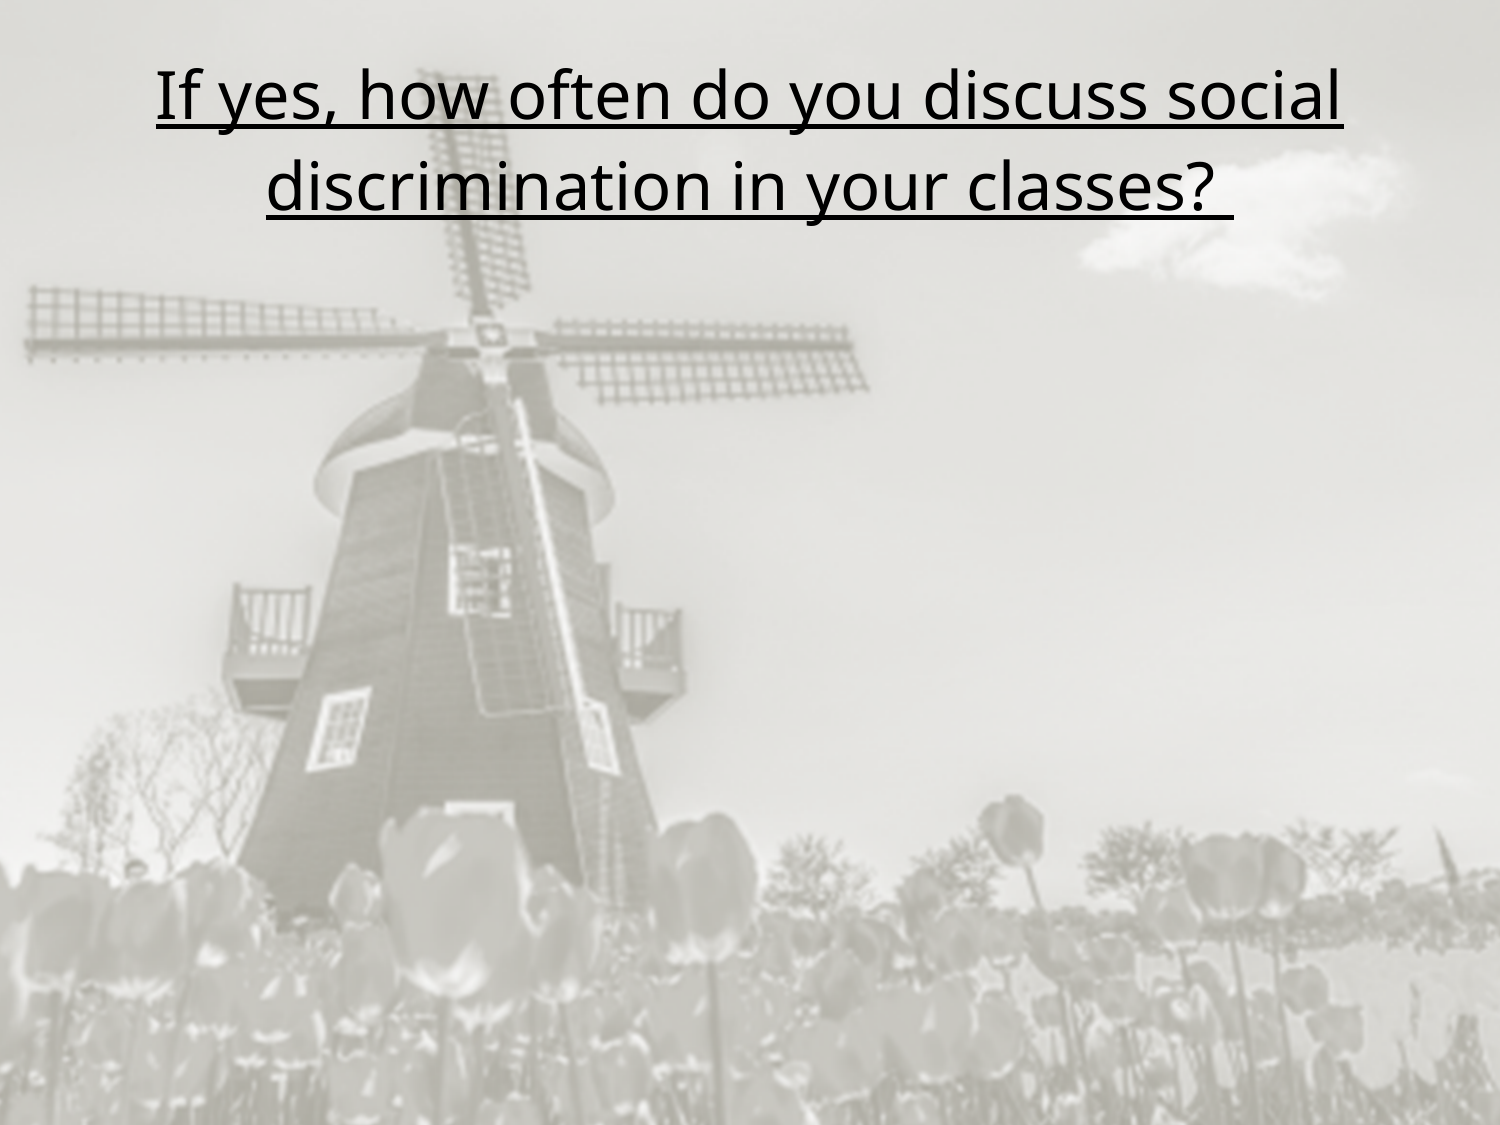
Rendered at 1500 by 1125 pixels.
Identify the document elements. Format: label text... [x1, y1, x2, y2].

title If yes, how often do you discuss social discrimination in your classes? [75, 45, 1425, 233]
picture [0, 0, 1500, 1125]
